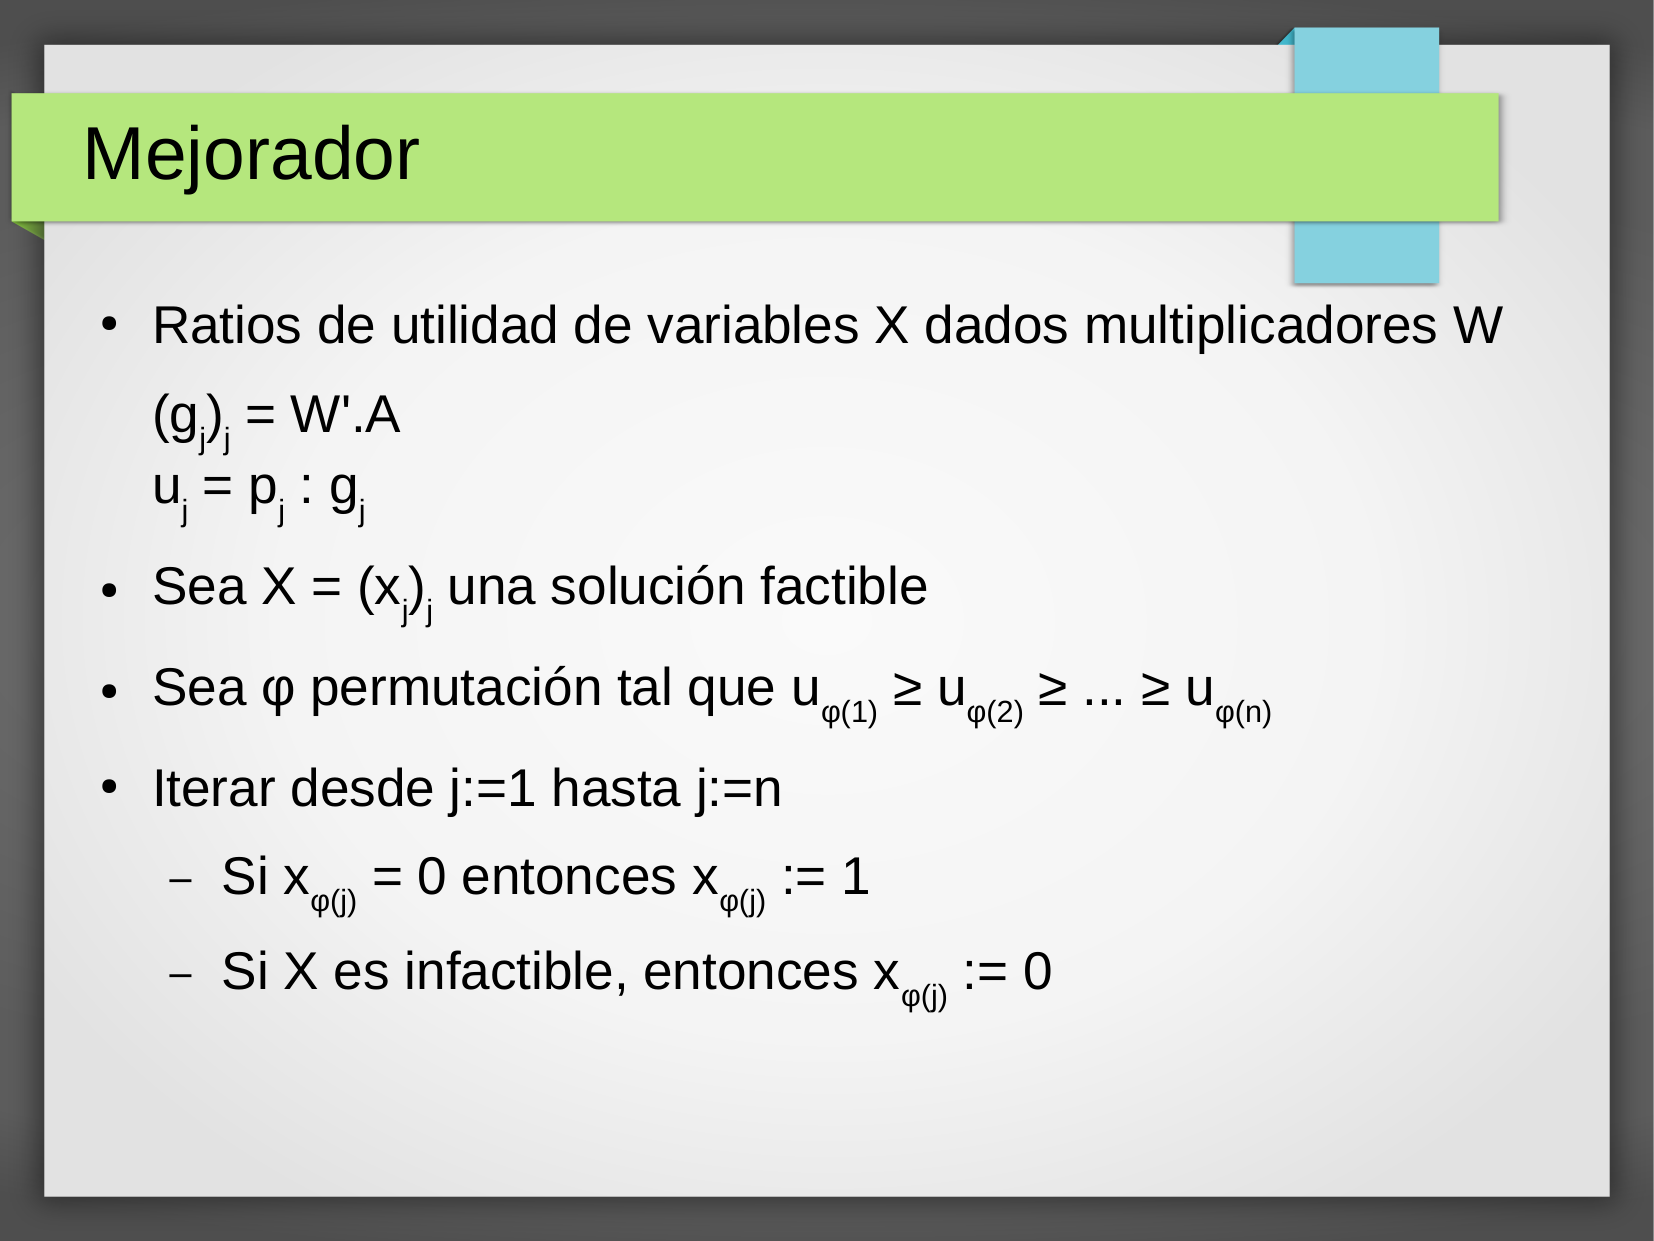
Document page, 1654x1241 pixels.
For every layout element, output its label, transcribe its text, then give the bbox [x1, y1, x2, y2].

list Ratios de utilidad de variables X dados multiplicadores W (gj)j = W'.A uj = pj : gj Sea X = (xj)j una solución factible Sea φ permutación tal que uφ(1) ≥ uφ(2) ≥ ... ≥ uφ(n) Iterar desde j:=1 hasta j:=n Si xφ(j) = 0 entonces xφ(j) := 1 Si X es infactible, entonces xφ(j) := 0 [82, 295, 1571, 1015]
title Mejorador [82, 94, 1264, 213]
picture [0, 0, 1654, 1241]
